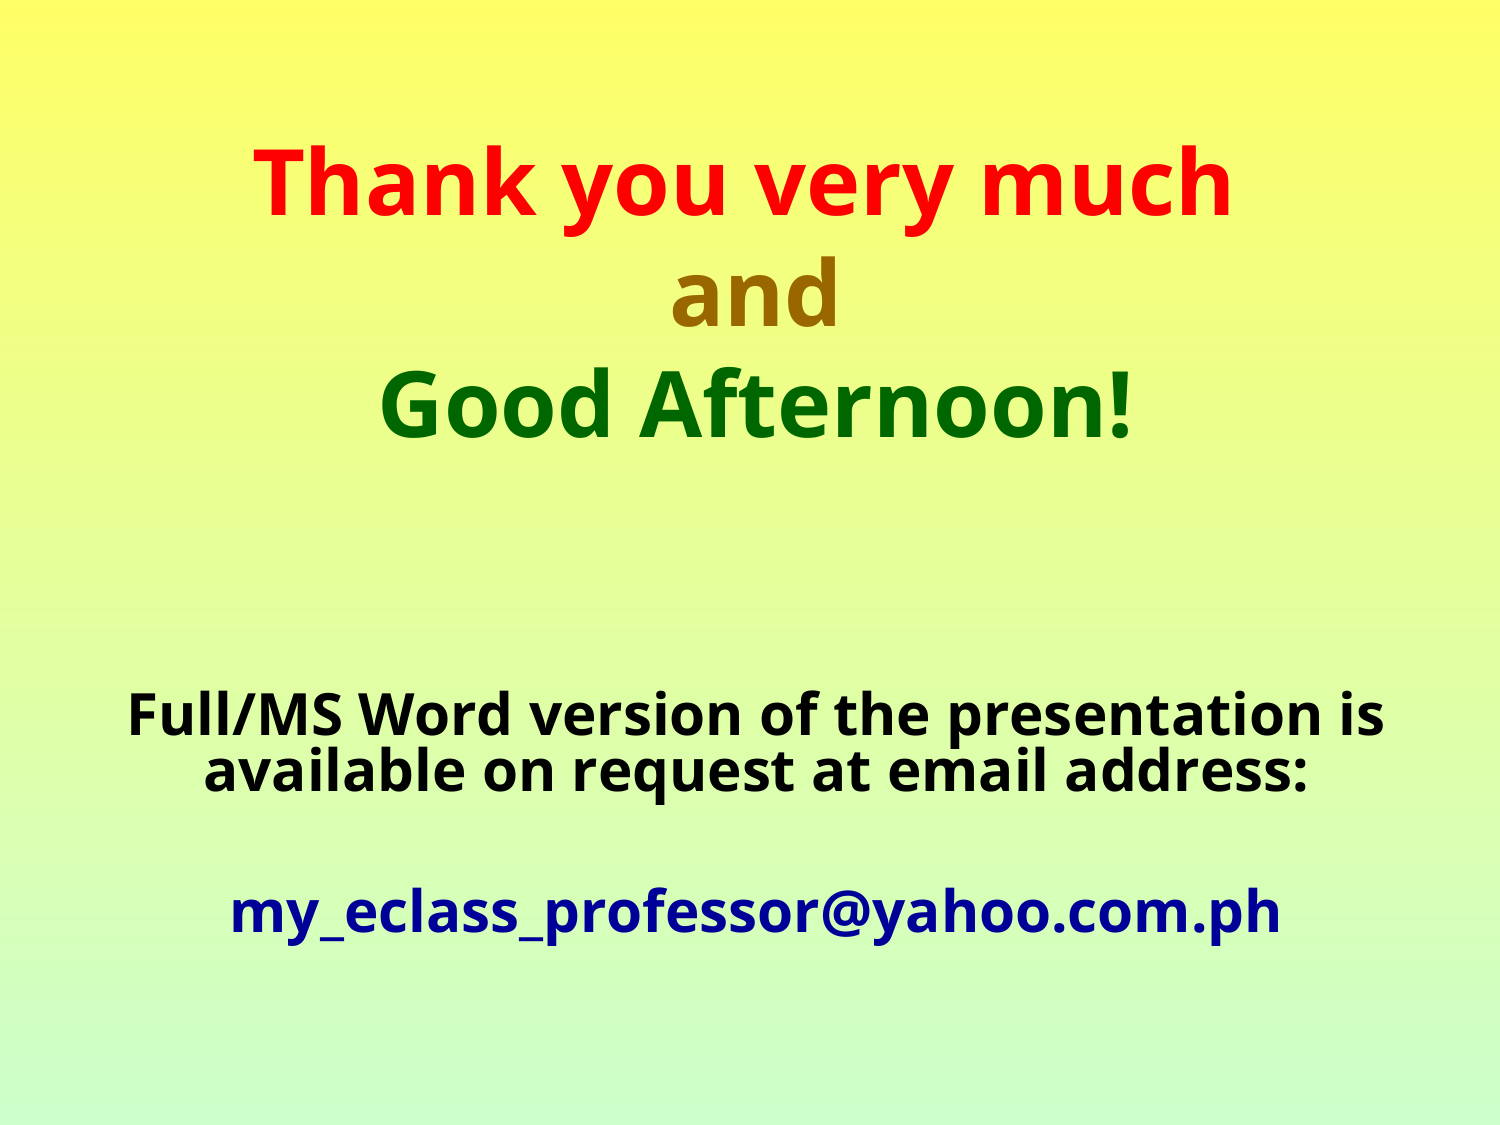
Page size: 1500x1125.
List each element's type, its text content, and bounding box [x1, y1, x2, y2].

subtitle Thank you very much and Good Afternoon! Full/MS Word version of the presentation is available on request at email address: my_eclass_professor@yahoo.com.ph [12, 137, 1500, 1038]
